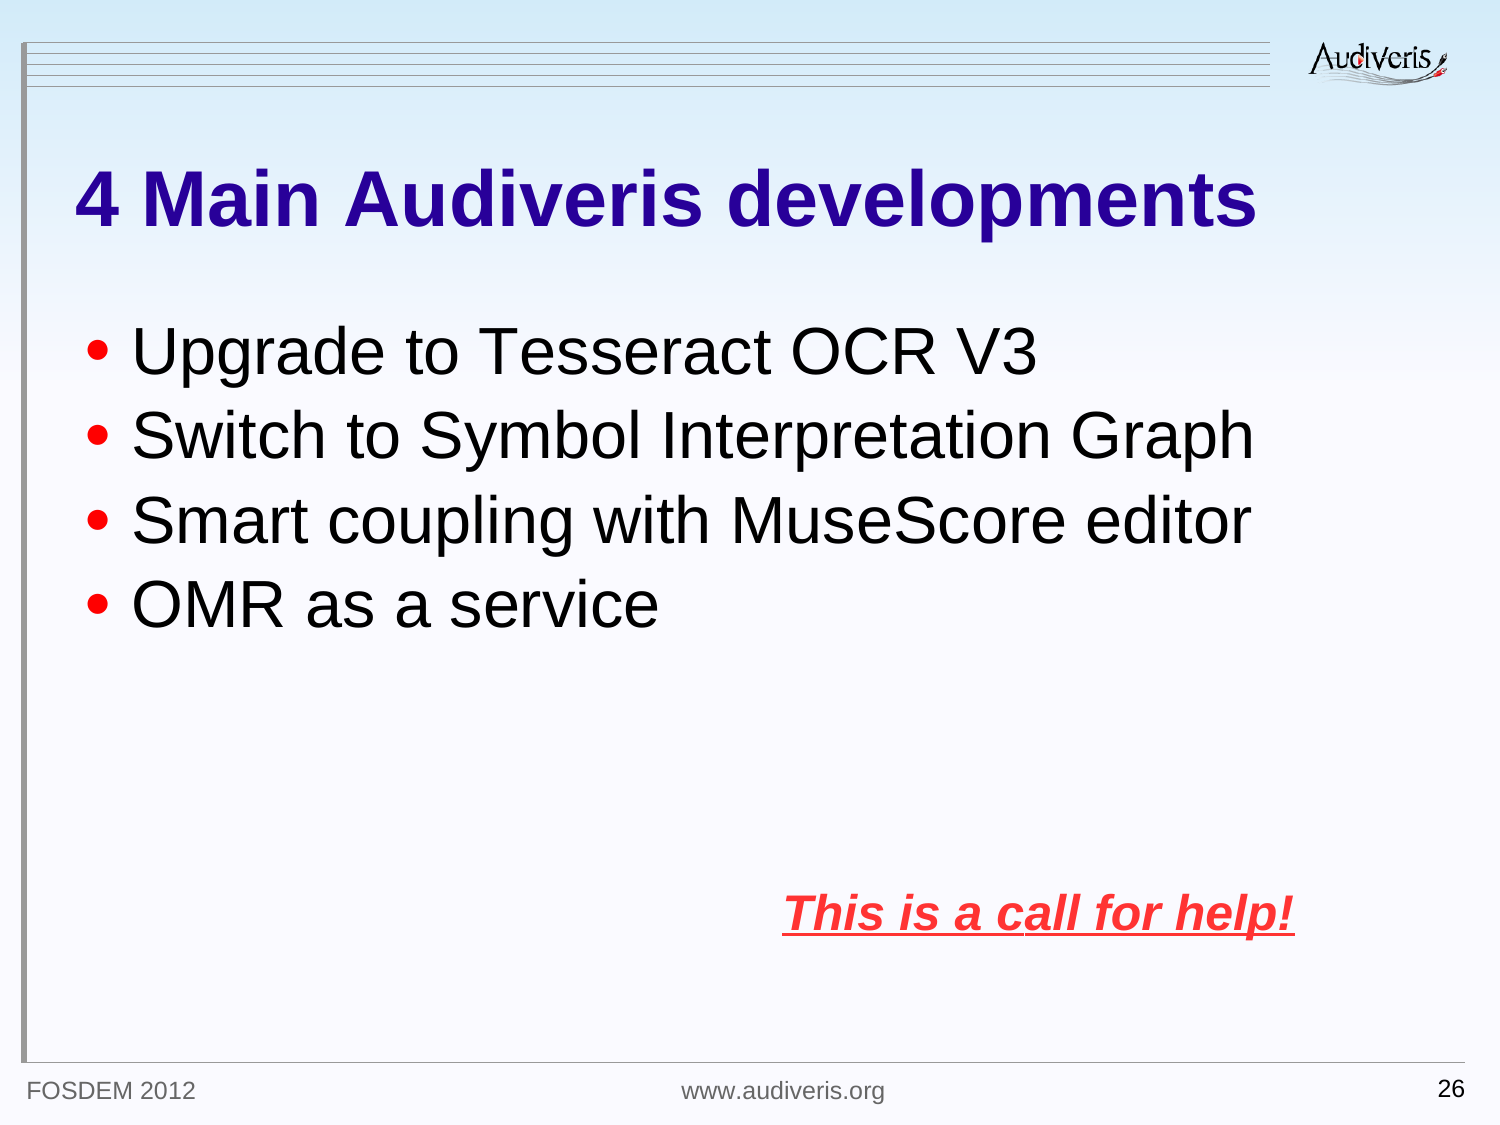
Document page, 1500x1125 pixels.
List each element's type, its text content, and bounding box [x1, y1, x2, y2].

list Upgrade to Tesseract OCR V3 Switch to Symbol Interpretation Graph Smart coupling with MuseScore editor OMR as a service [64, 312, 1401, 1004]
picture [1306, 29, 1447, 89]
title 4 Main Audiveris developments [75, 112, 1437, 282]
text_box This is a call for help! [767, 885, 1359, 947]
